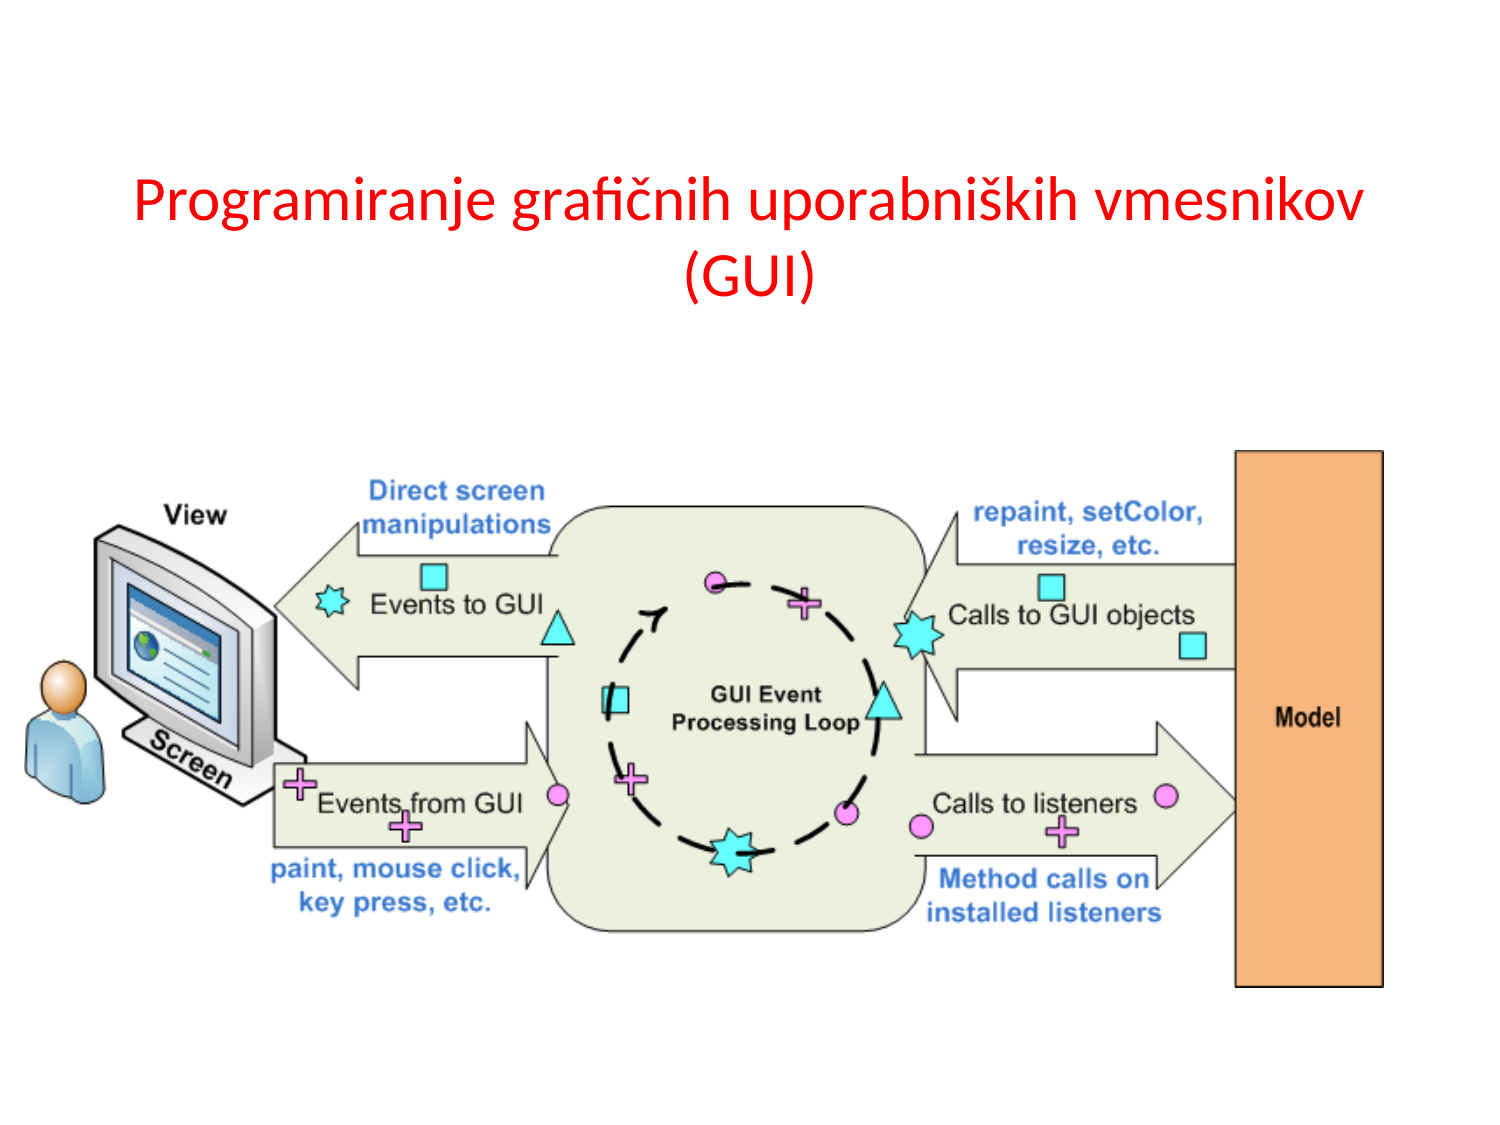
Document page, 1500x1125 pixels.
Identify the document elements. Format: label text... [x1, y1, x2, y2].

picture [24, 450, 1384, 988]
title Programiranje grafičnih uporabniških vmesnikov (GUI) [112, 112, 1388, 354]
